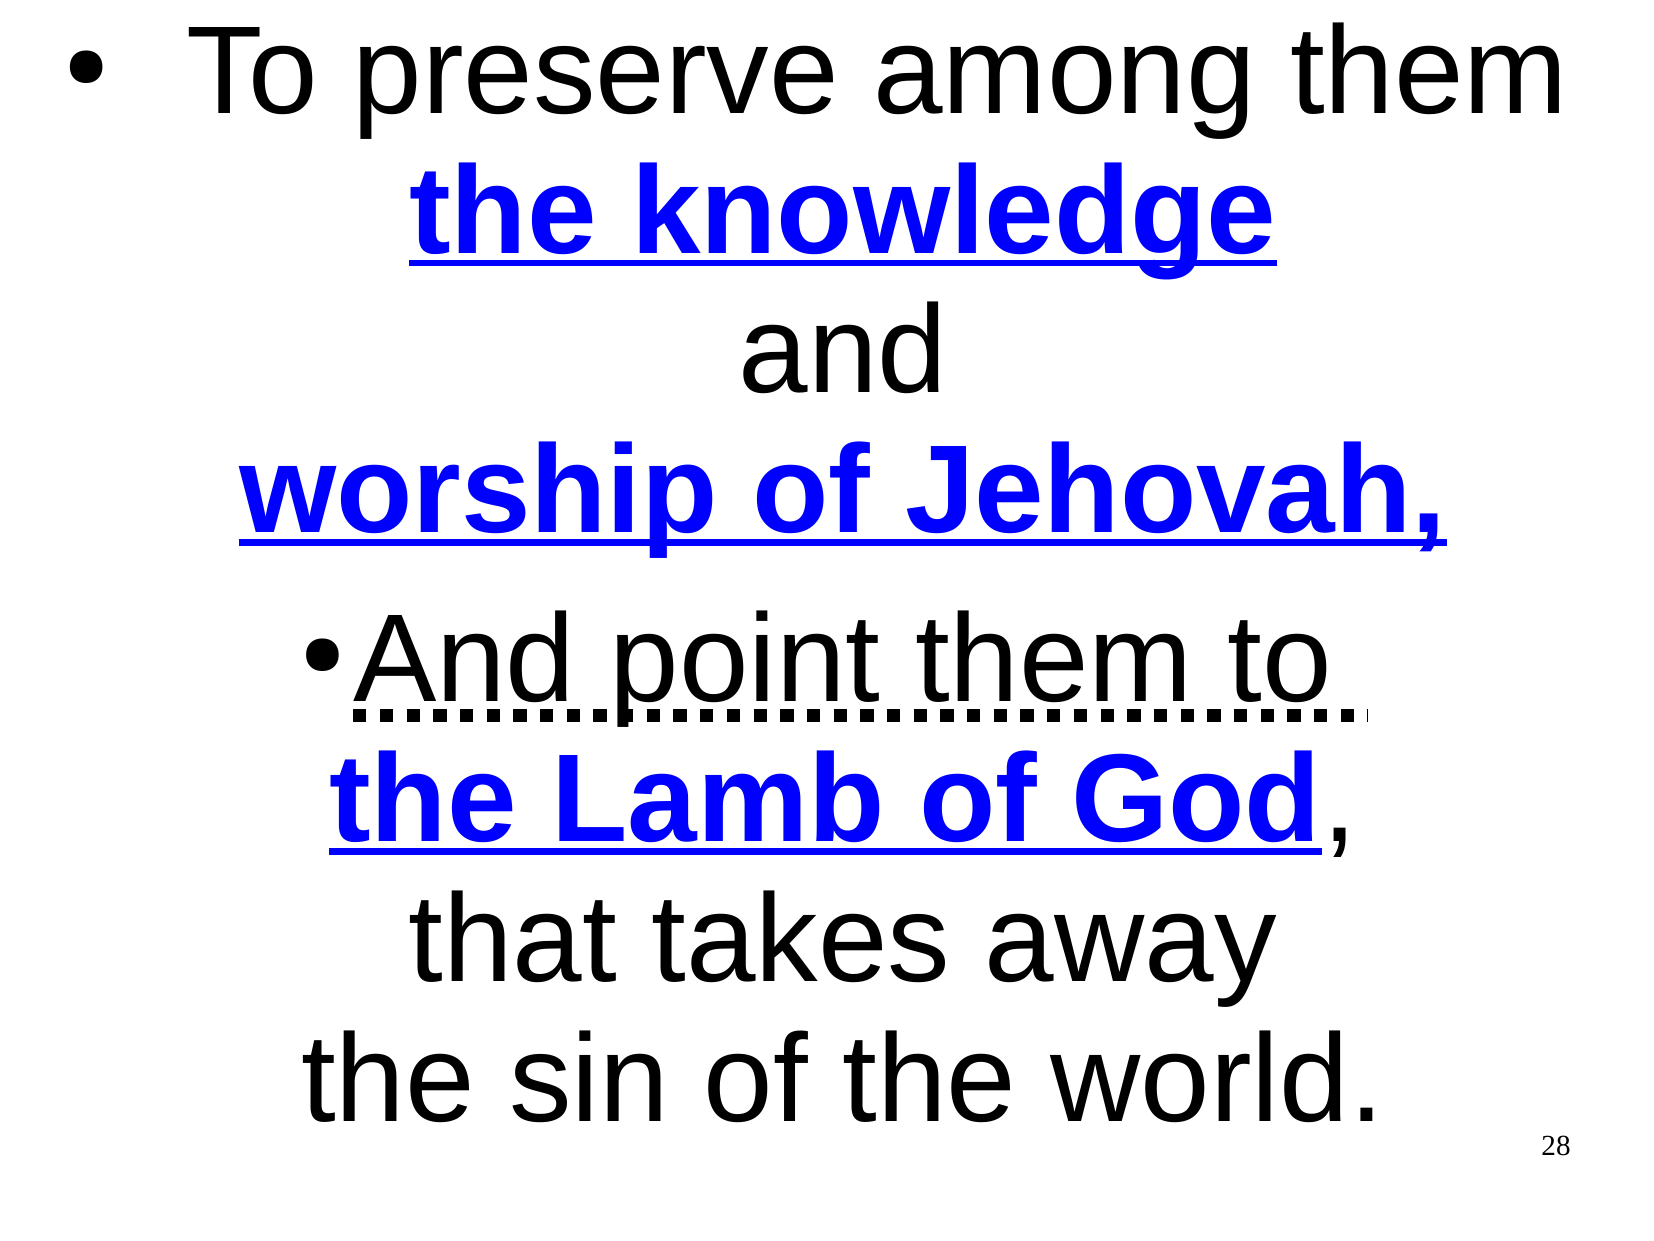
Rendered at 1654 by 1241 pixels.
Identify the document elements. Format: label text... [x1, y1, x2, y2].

list To preserve among them the knowledge and worship of Jehovah, And point them to the Lamb of God, that takes away the sin of the world. [0, 0, 1651, 1238]
